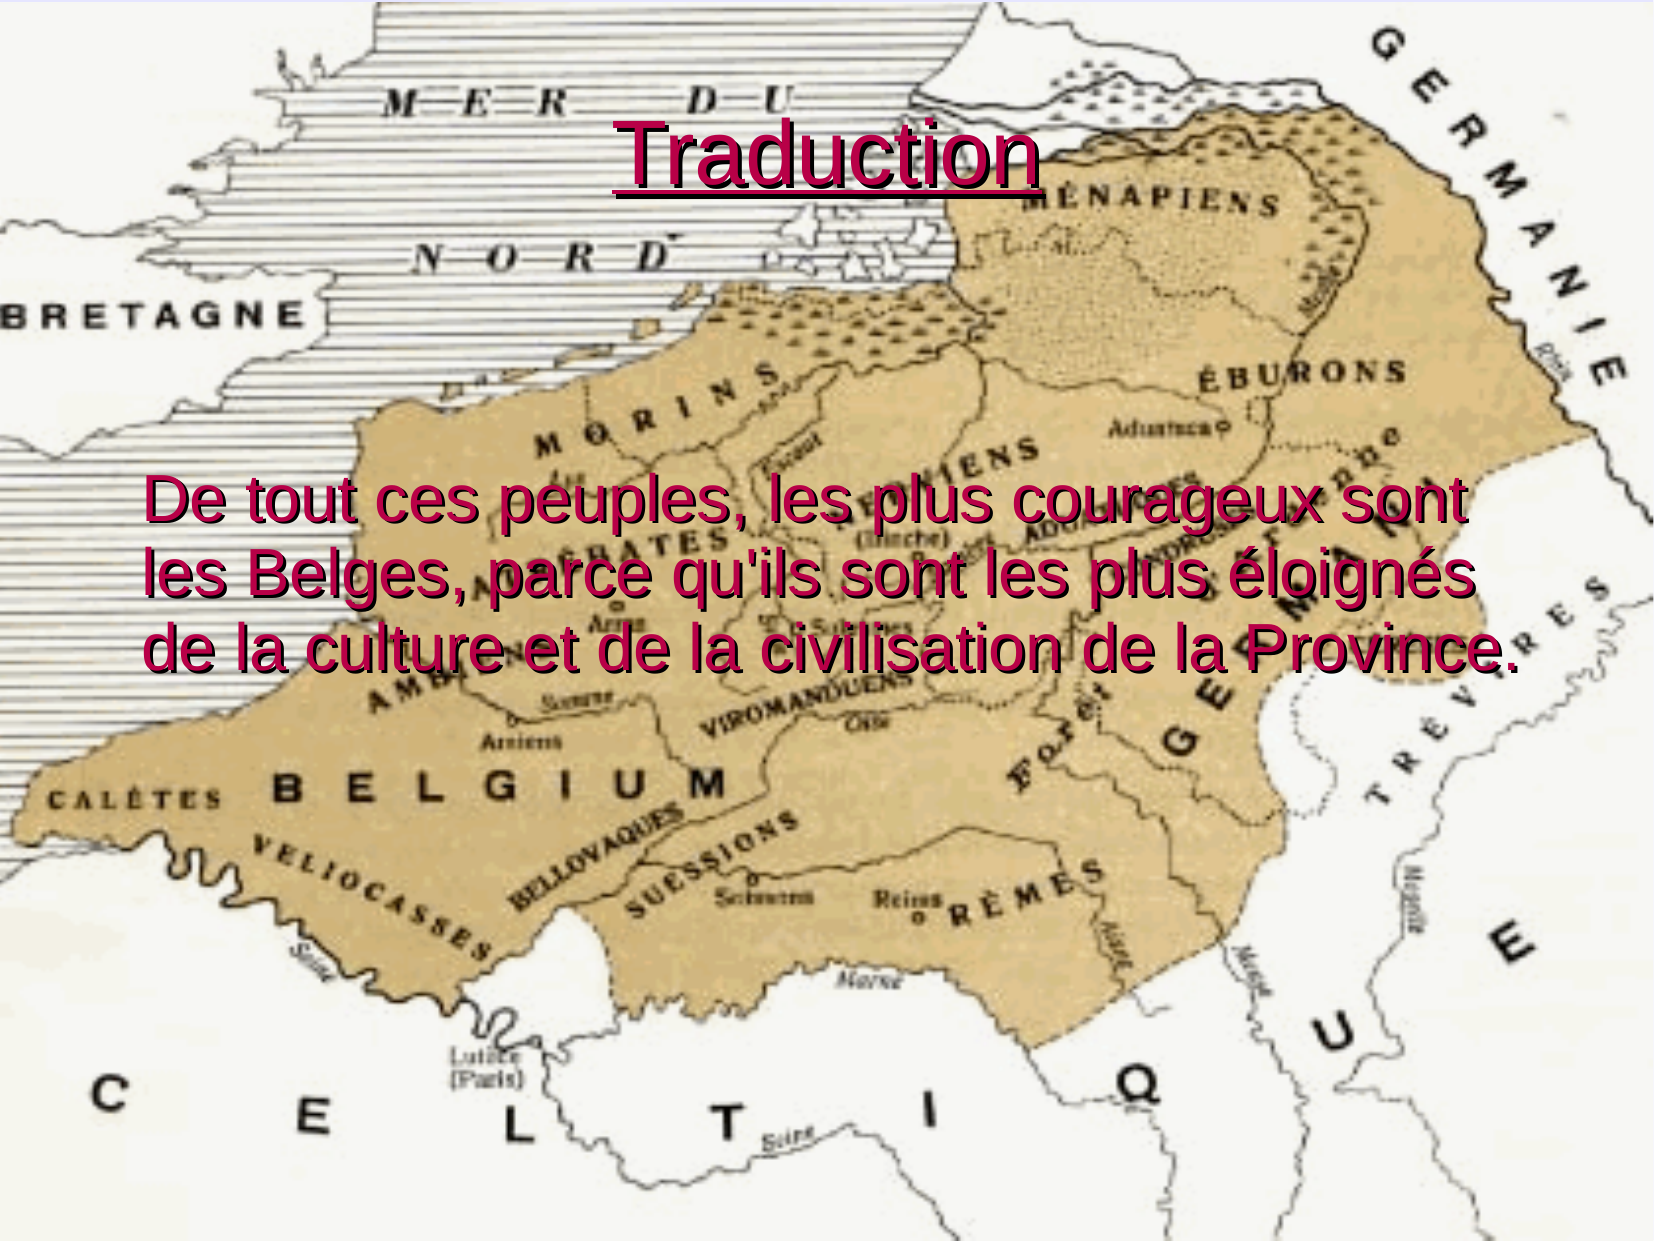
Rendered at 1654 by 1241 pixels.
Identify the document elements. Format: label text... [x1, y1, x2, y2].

title Traduction [82, 49, 1571, 257]
picture [0, 2, 1654, 1241]
list De tout ces peuples, les plus courageux sont les Belges, parce qu'ils sont les plus éloignés de la culture et de la civilisation de la Province. [70, 460, 1560, 1241]
